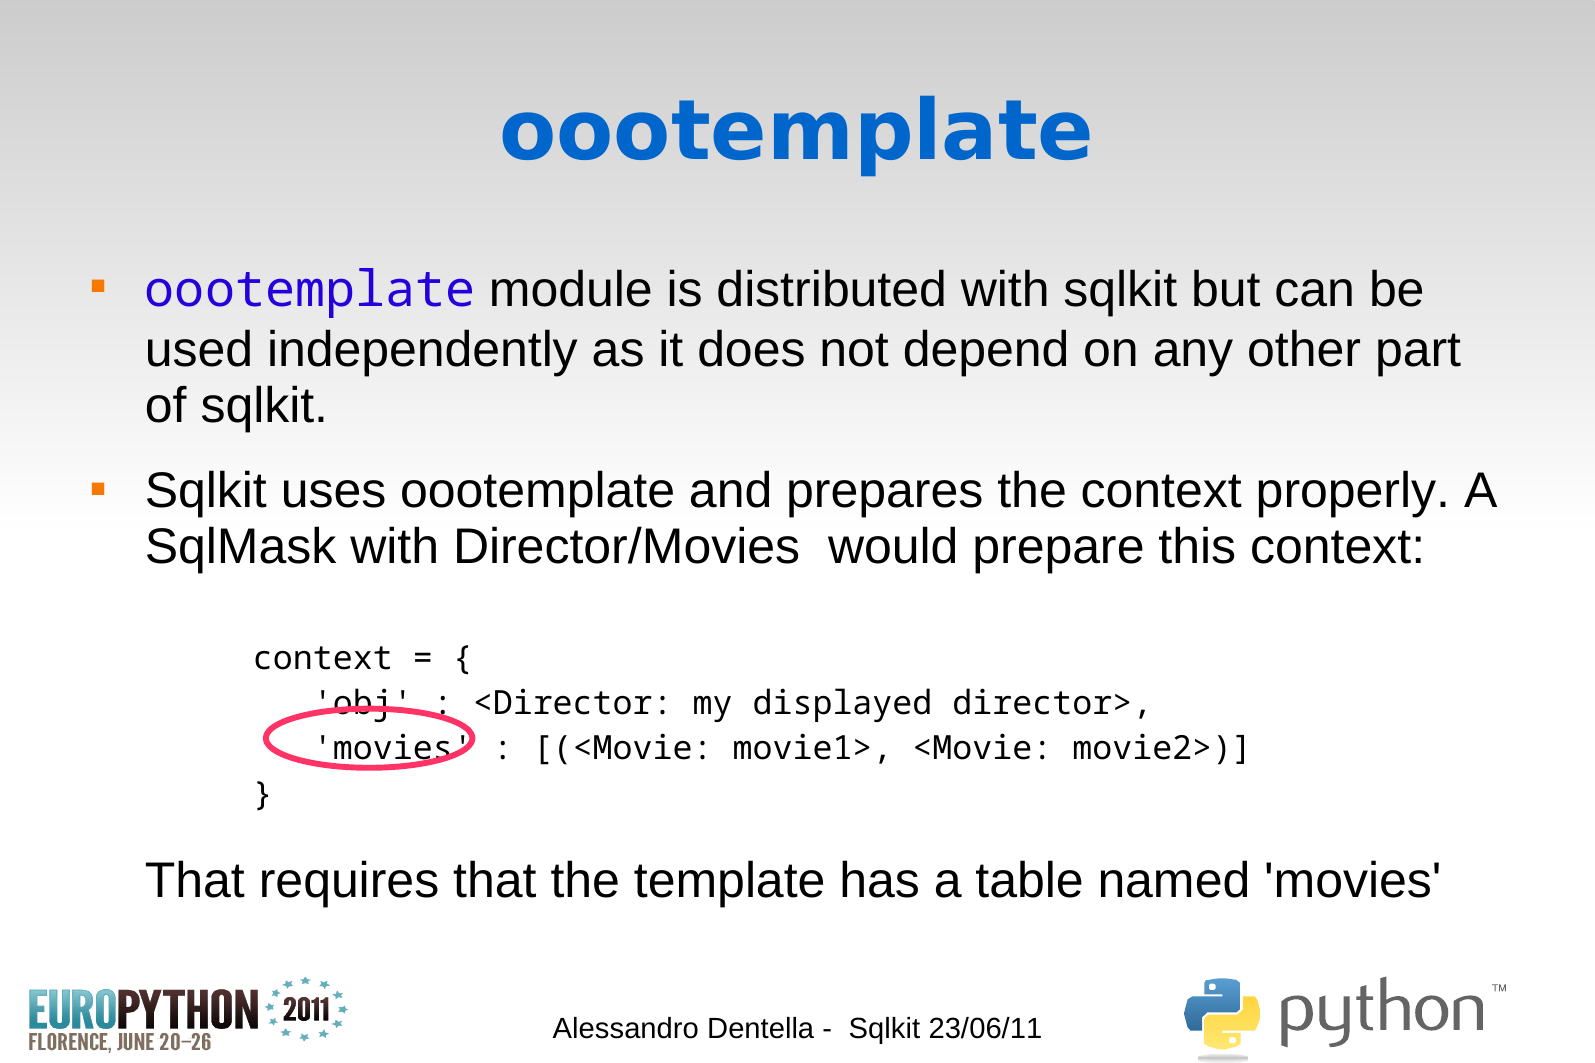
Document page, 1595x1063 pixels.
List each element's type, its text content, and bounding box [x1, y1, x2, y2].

title oootemplate [79, 49, 1515, 213]
picture [29, 974, 74, 1058]
list oootemplate module is distributed with sqlkit but can be used independently as it does not depend on any other part of sqlkit. Sqlkit uses oootemplate and prepares the context properly. A SqlMask with Director/Movies would prepare this context: That requires that the template has a table named 'movies' [74, 253, 1510, 1063]
text_box [265, 708, 473, 768]
text_box context = { 'obj' : <Director: my displayed director>, 'movies' : [(<Movie: movie1>, <Movie: movie2>)] } [238, 626, 1366, 796]
